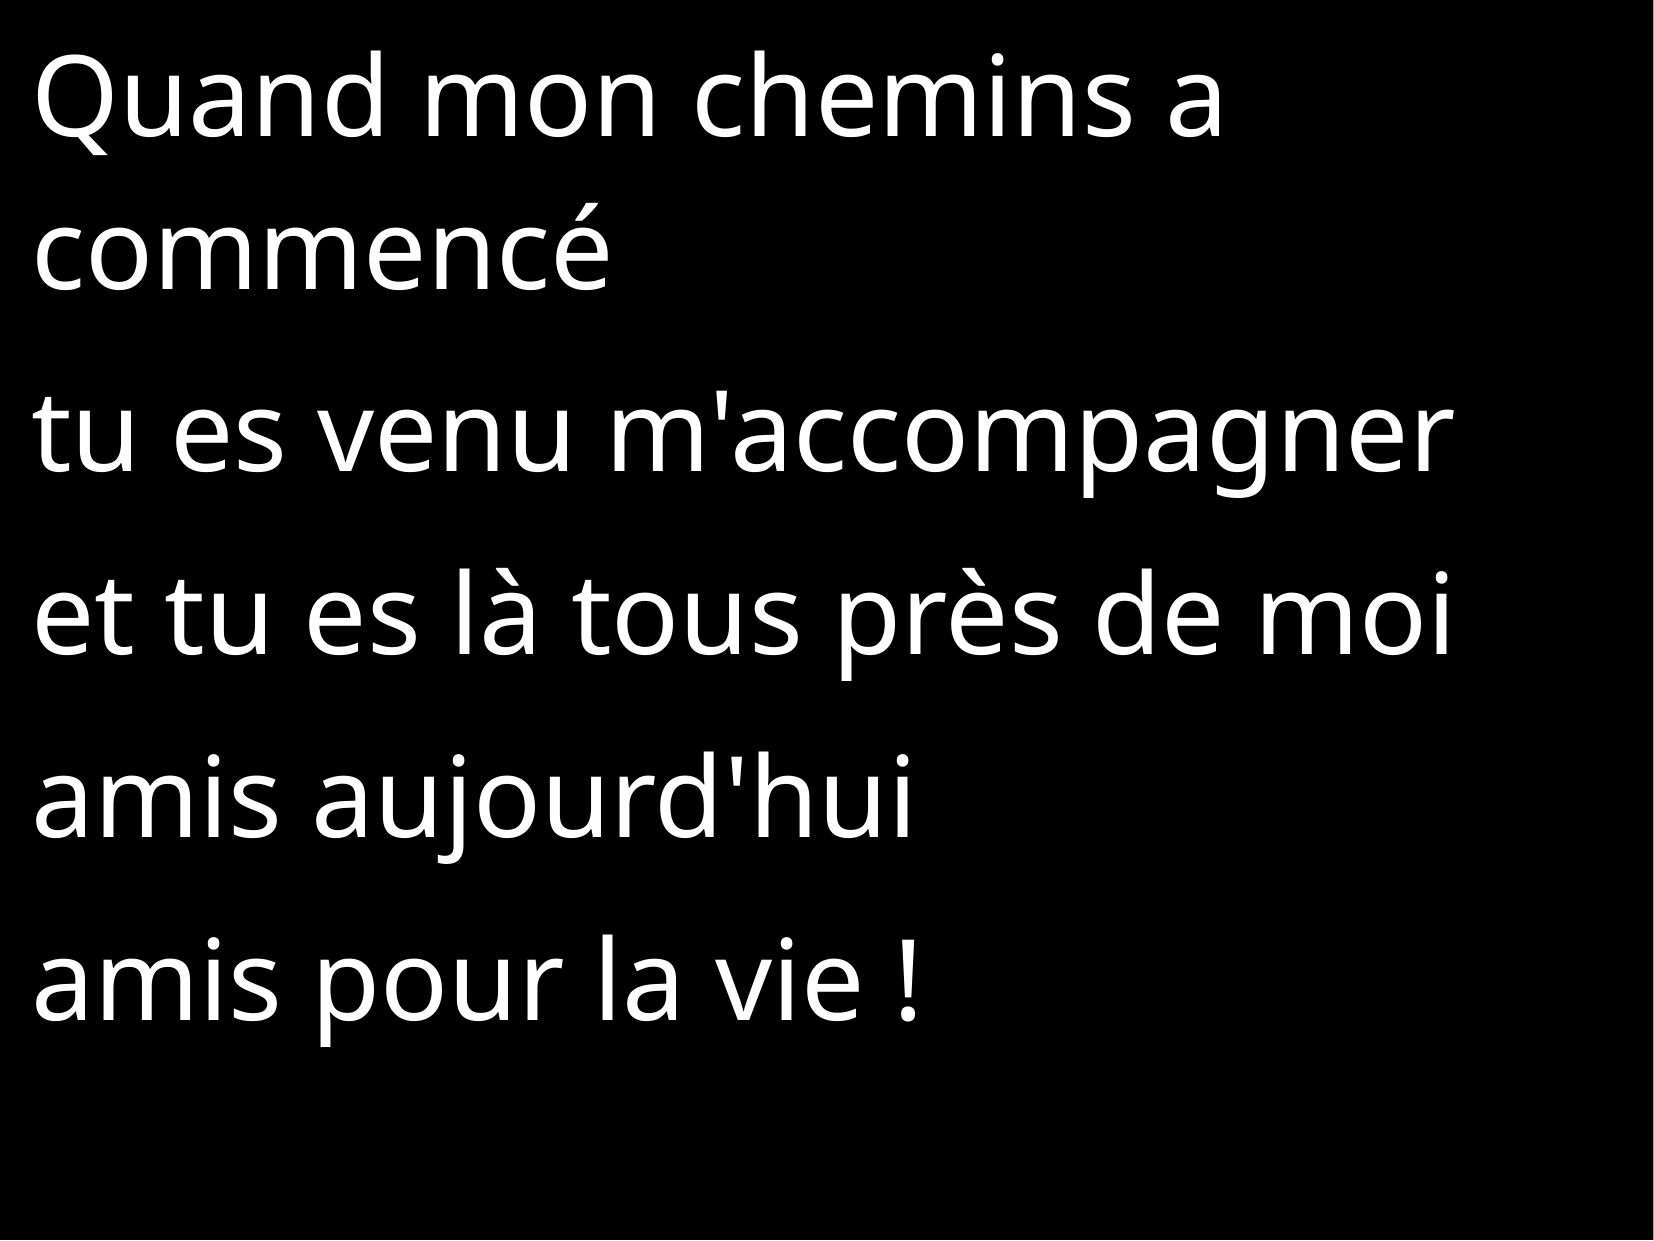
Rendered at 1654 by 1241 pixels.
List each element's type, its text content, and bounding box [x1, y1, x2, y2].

list Quand mon chemins a commencé tu es venu m'accompagner et tu es là tous près de moi amis aujourd'hui amis pour la vie ! [31, 15, 1627, 1241]
